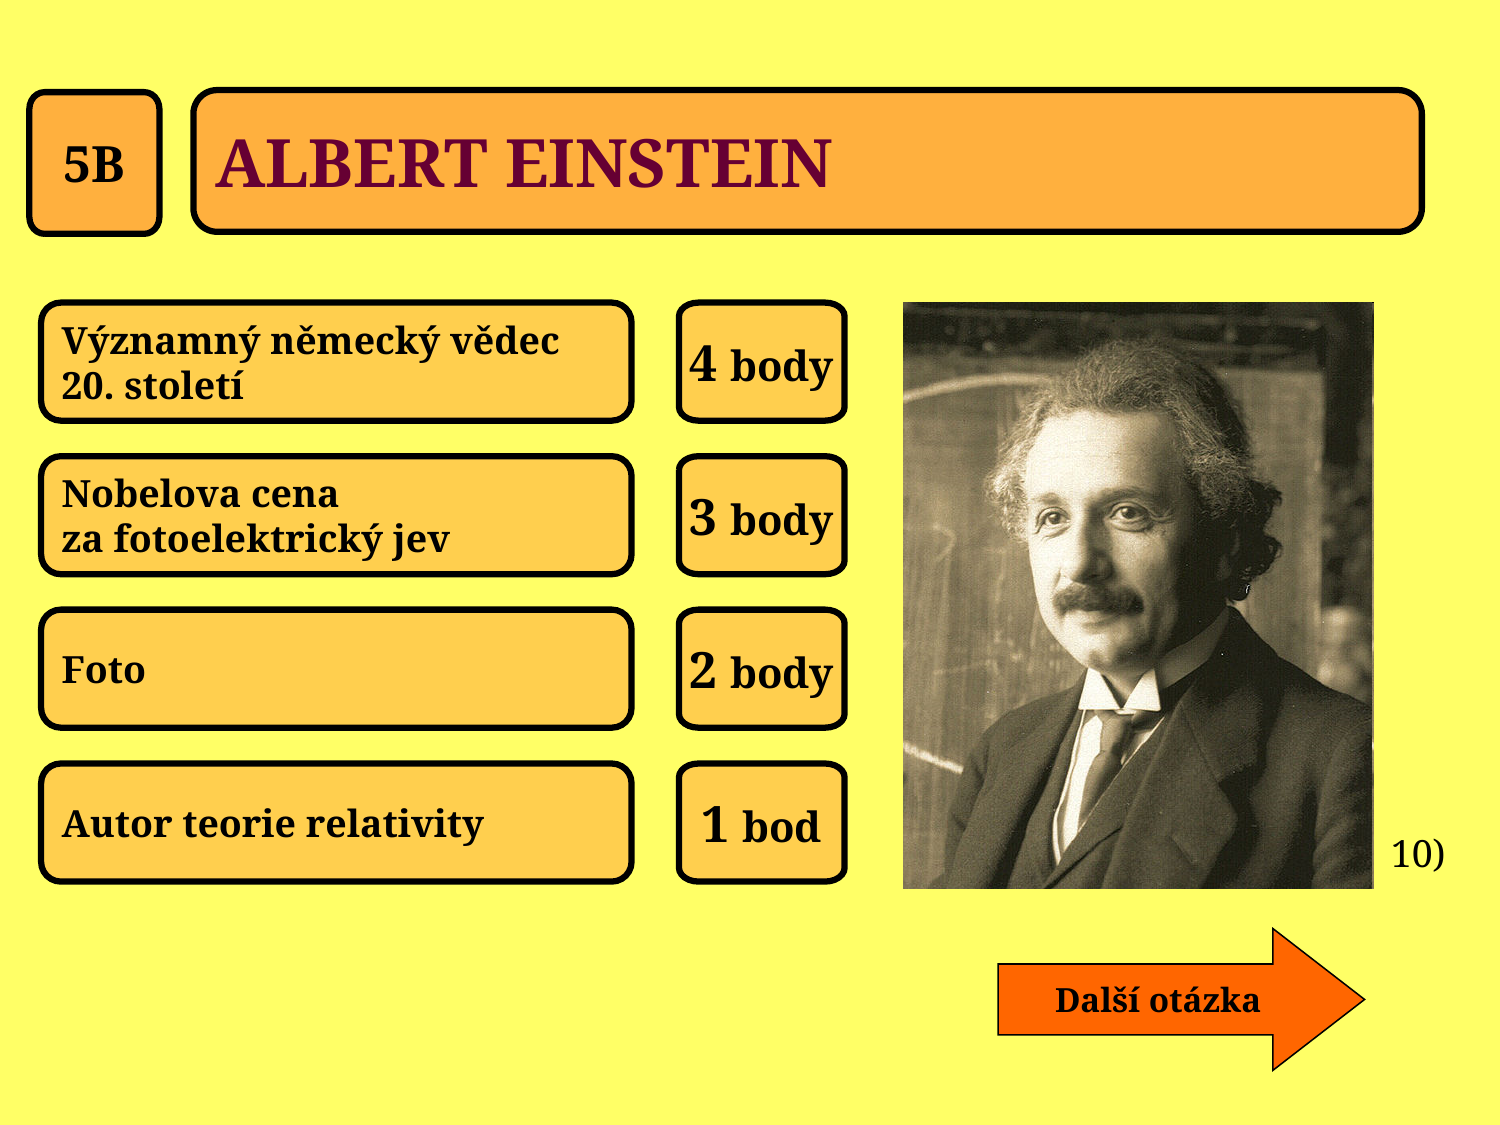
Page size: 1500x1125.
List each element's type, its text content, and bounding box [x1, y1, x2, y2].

text_box Foto [41, 609, 632, 728]
text_box 5B [29, 92, 160, 234]
text_box ALBERT EINSTEIN [193, 90, 1422, 232]
text_box 3 body [678, 456, 845, 575]
picture [903, 302, 1374, 889]
text_box 4 body [38, 300, 634, 423]
text_box 2 body [678, 609, 845, 728]
text_box Další otázka [998, 928, 1365, 1071]
text_box 10) [1375, 822, 1471, 883]
text_box Autor teorie relativity [41, 763, 632, 882]
text_box Nobelova cena za fotoelektrický jev [41, 456, 632, 575]
text_box 1 bod [678, 763, 845, 882]
text_box 4 body [38, 454, 634, 577]
text_box 4 body [191, 87, 1425, 234]
text_box 4 body [678, 302, 845, 421]
text_box 4 body [27, 89, 162, 236]
text_box 4 body [38, 761, 634, 884]
text_box 4 body [38, 607, 634, 730]
text_box Významný německý vědec 20. století [41, 302, 632, 421]
